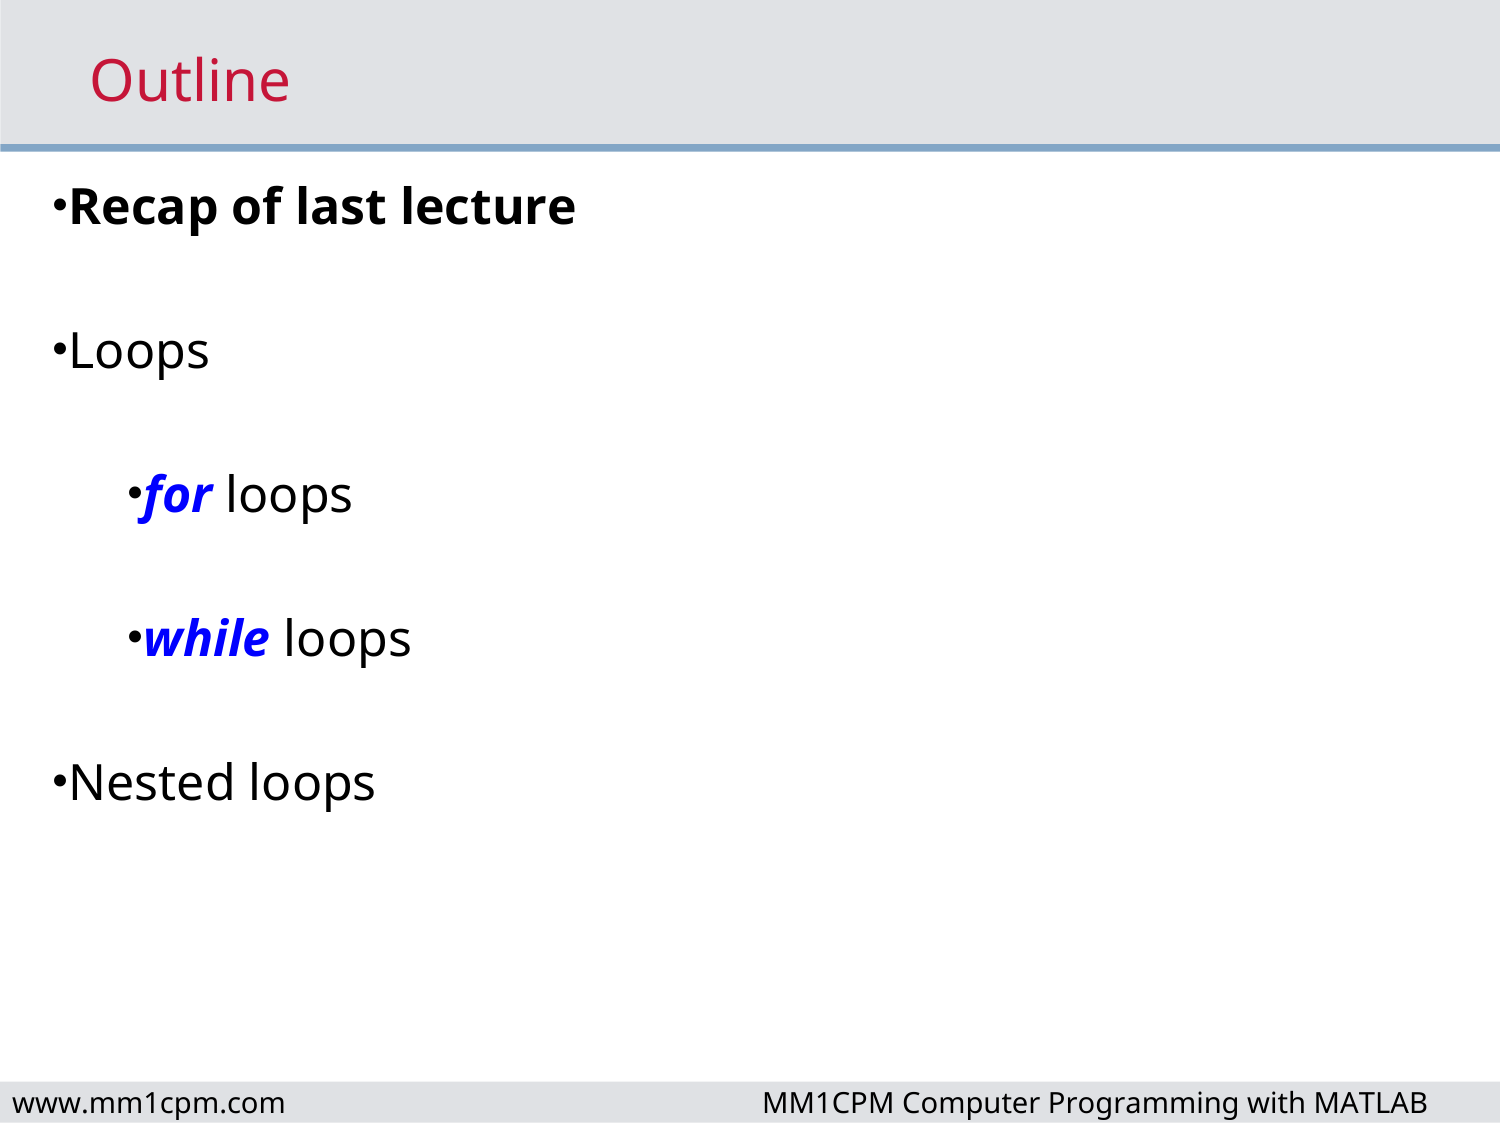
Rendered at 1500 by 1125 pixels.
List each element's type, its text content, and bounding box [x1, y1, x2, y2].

title Outline [74, 26, 1313, 132]
text_box Recap of last lecture Loops for loops while loops Nested loops [36, 167, 1500, 819]
